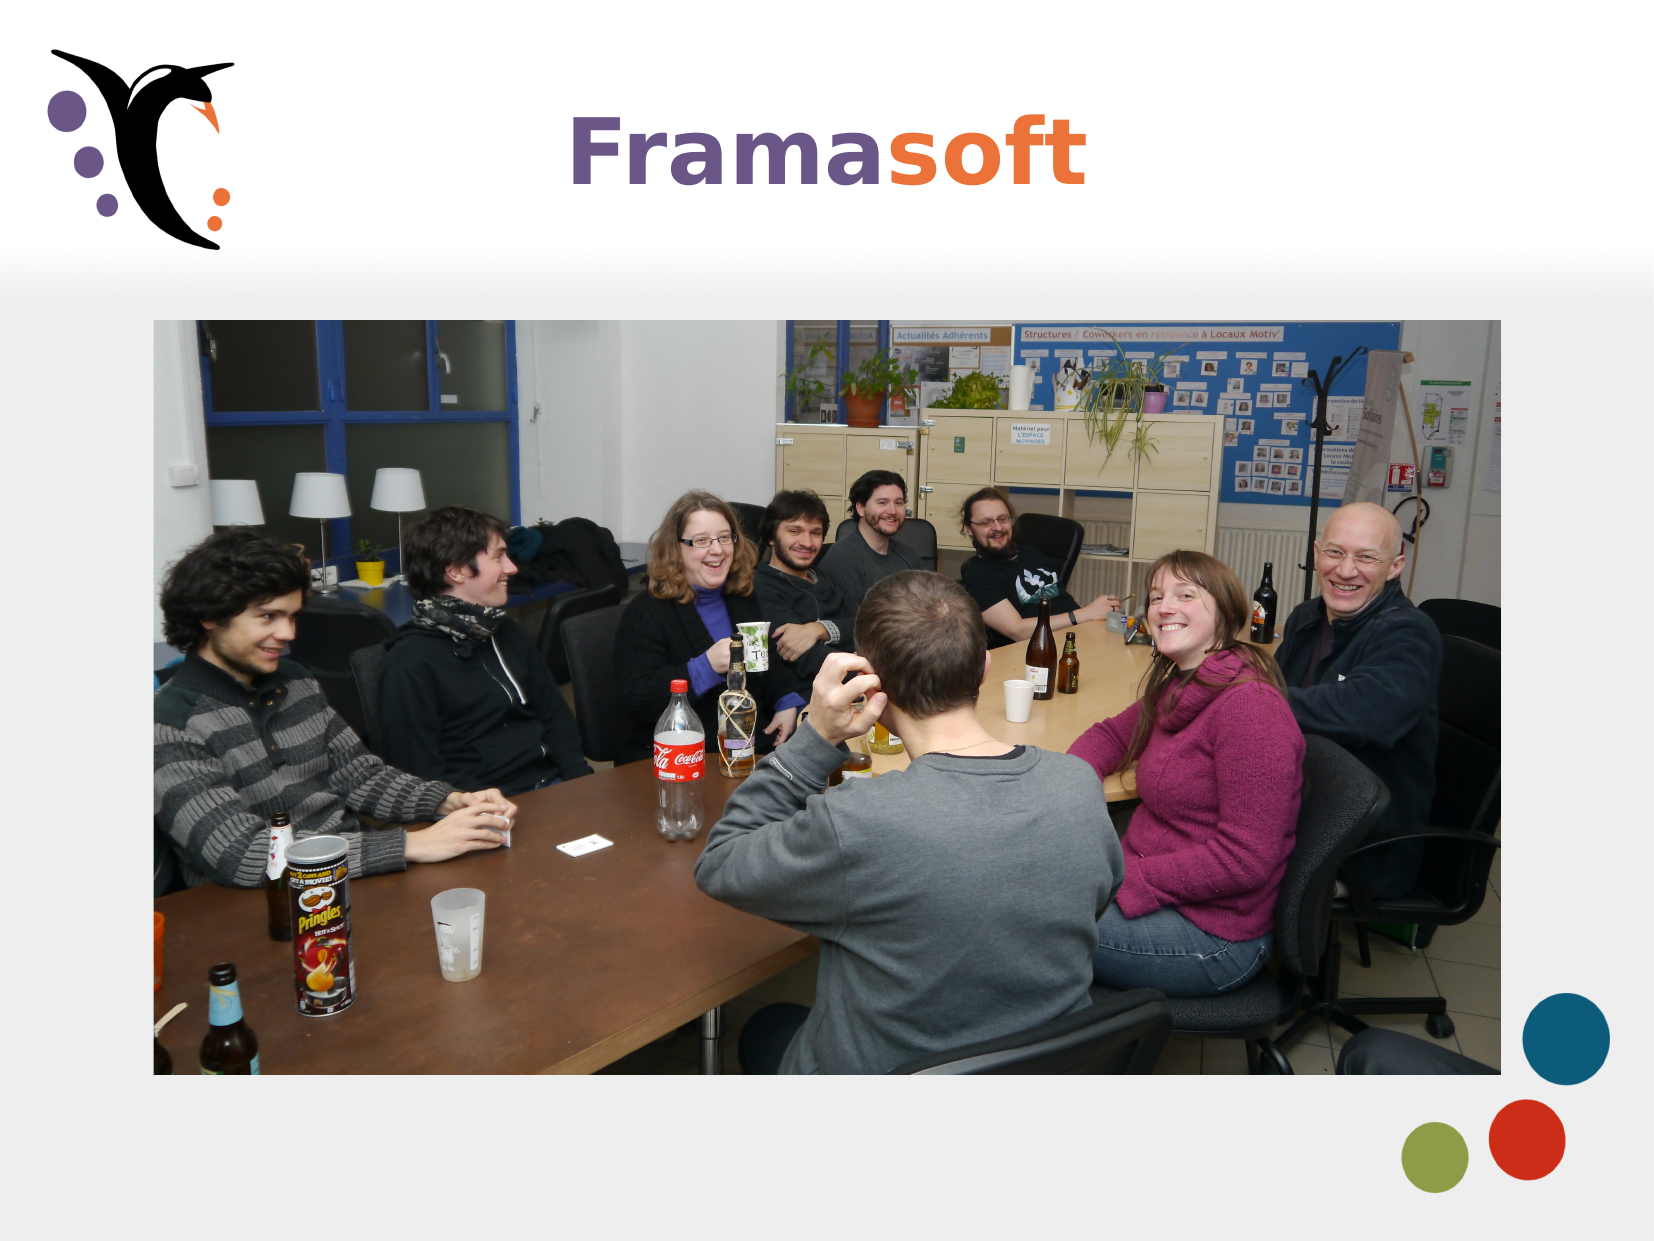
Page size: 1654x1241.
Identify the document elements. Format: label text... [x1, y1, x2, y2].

picture [0, 0, 1654, 1241]
title Framasoft [82, 49, 1571, 257]
